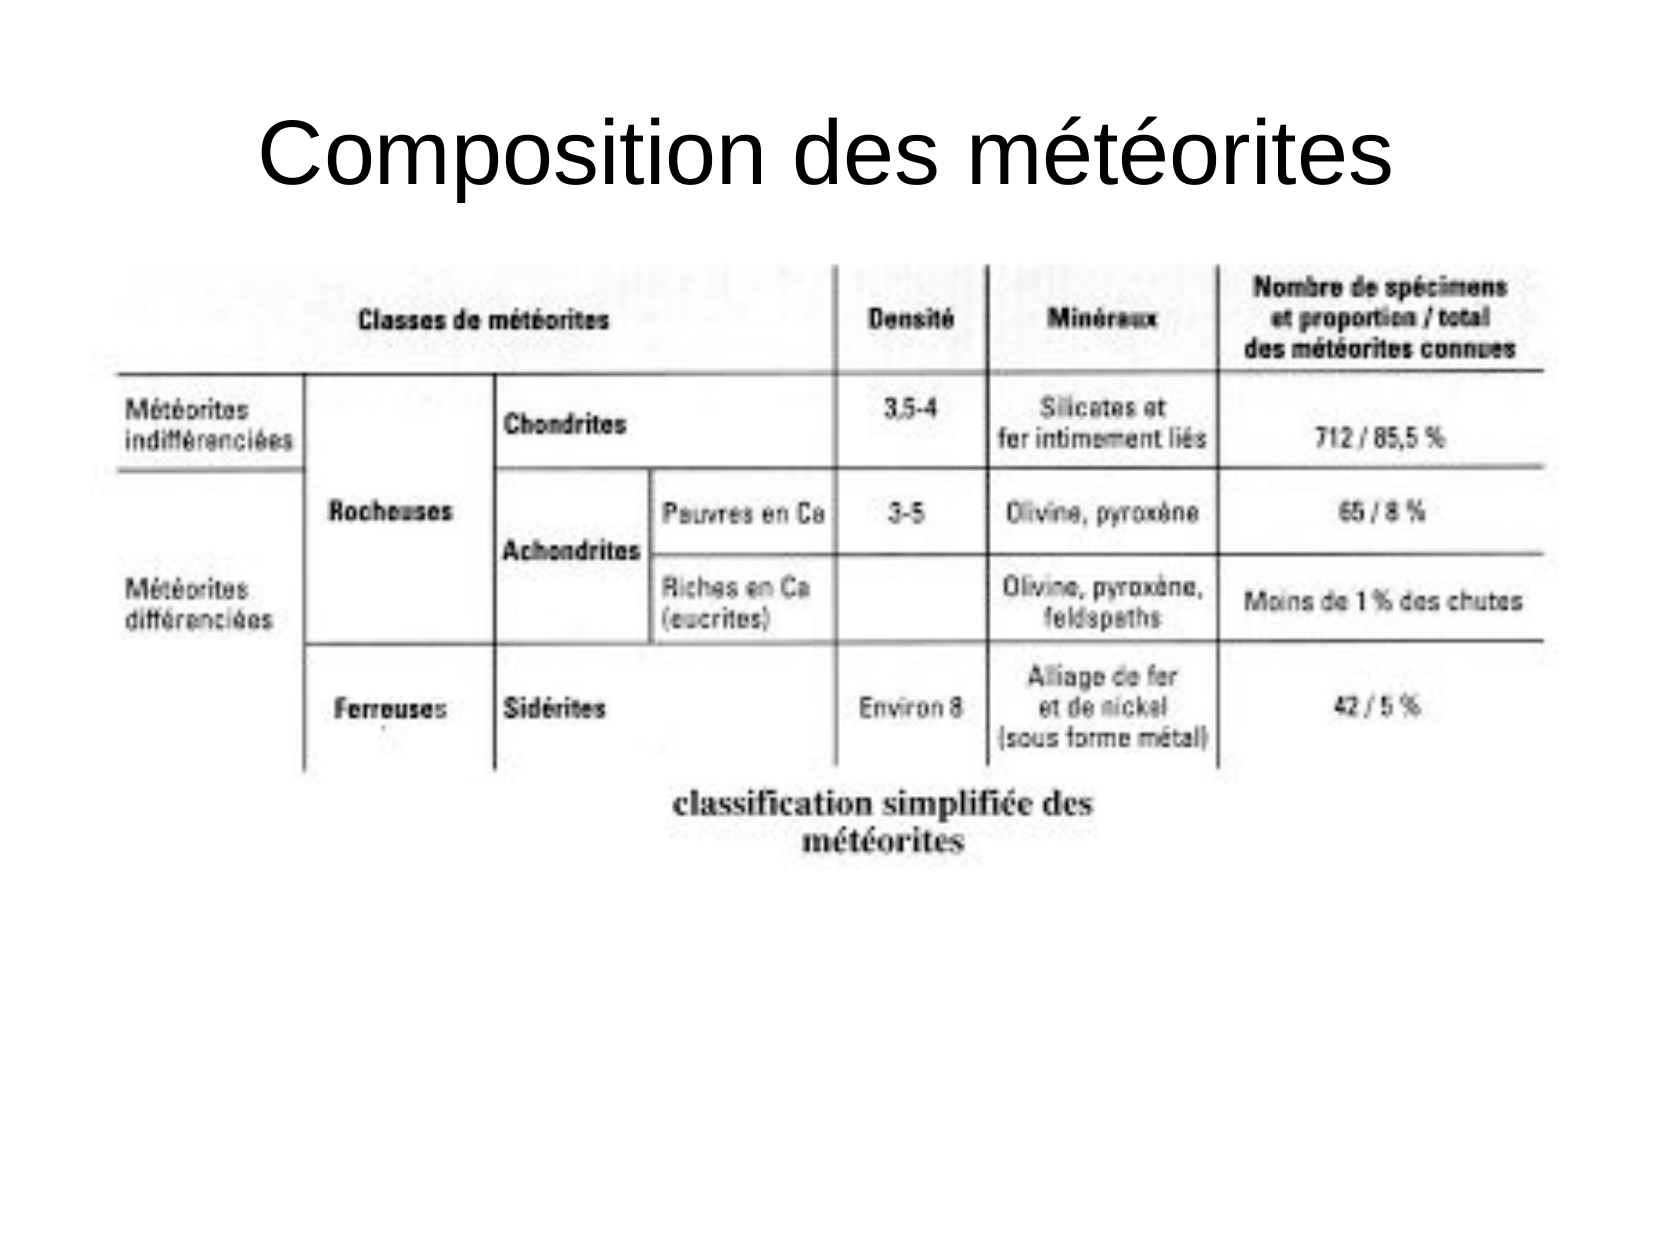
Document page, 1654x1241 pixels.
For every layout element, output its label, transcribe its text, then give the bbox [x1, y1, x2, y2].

title Composition des météorites [82, 49, 1571, 237]
picture [5, 237, 1654, 878]
